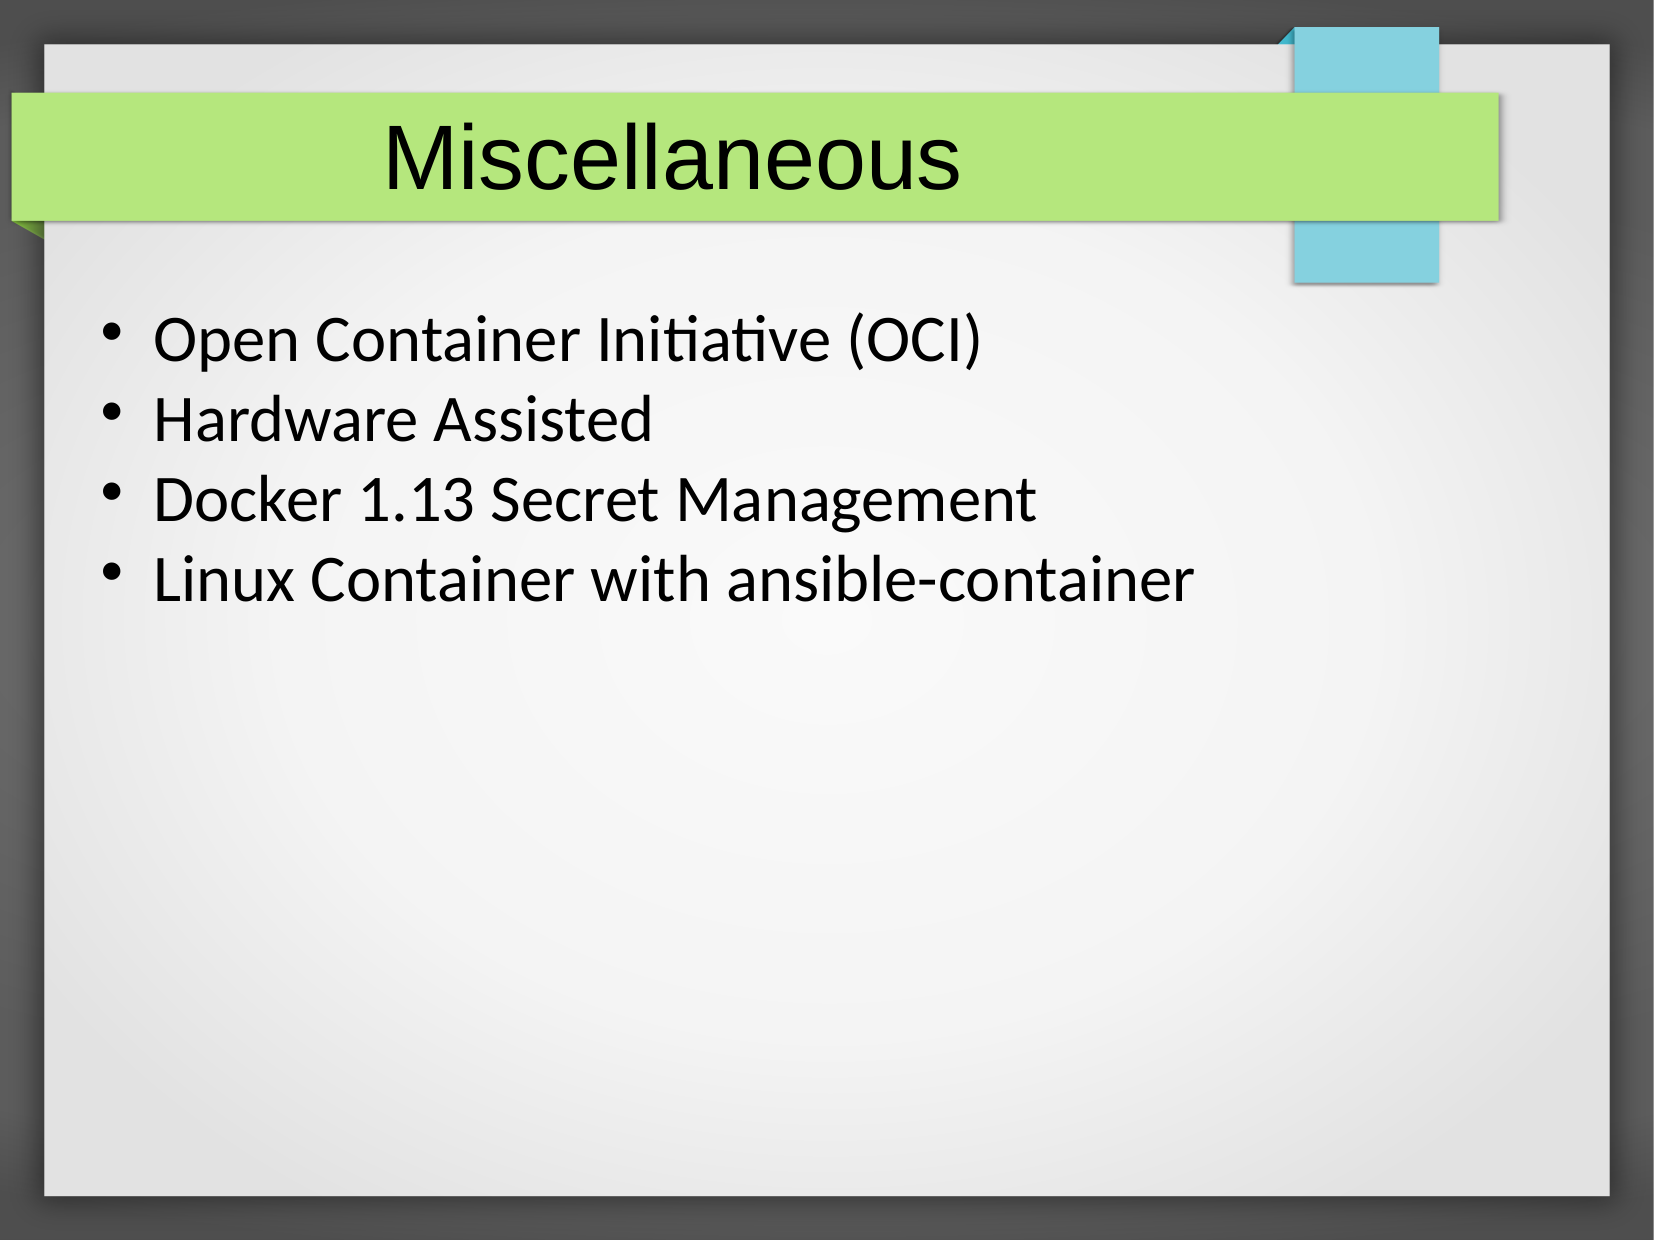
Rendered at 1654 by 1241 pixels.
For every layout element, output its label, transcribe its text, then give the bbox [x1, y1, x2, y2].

text_box Open Container Initiative (OCI) Hardware Assisted Docker 1.13 Secret Management Linux Container with ansible-container [82, 295, 1571, 1015]
picture [0, 0, 1654, 1240]
text_box Miscellaneous [82, 94, 1264, 213]
